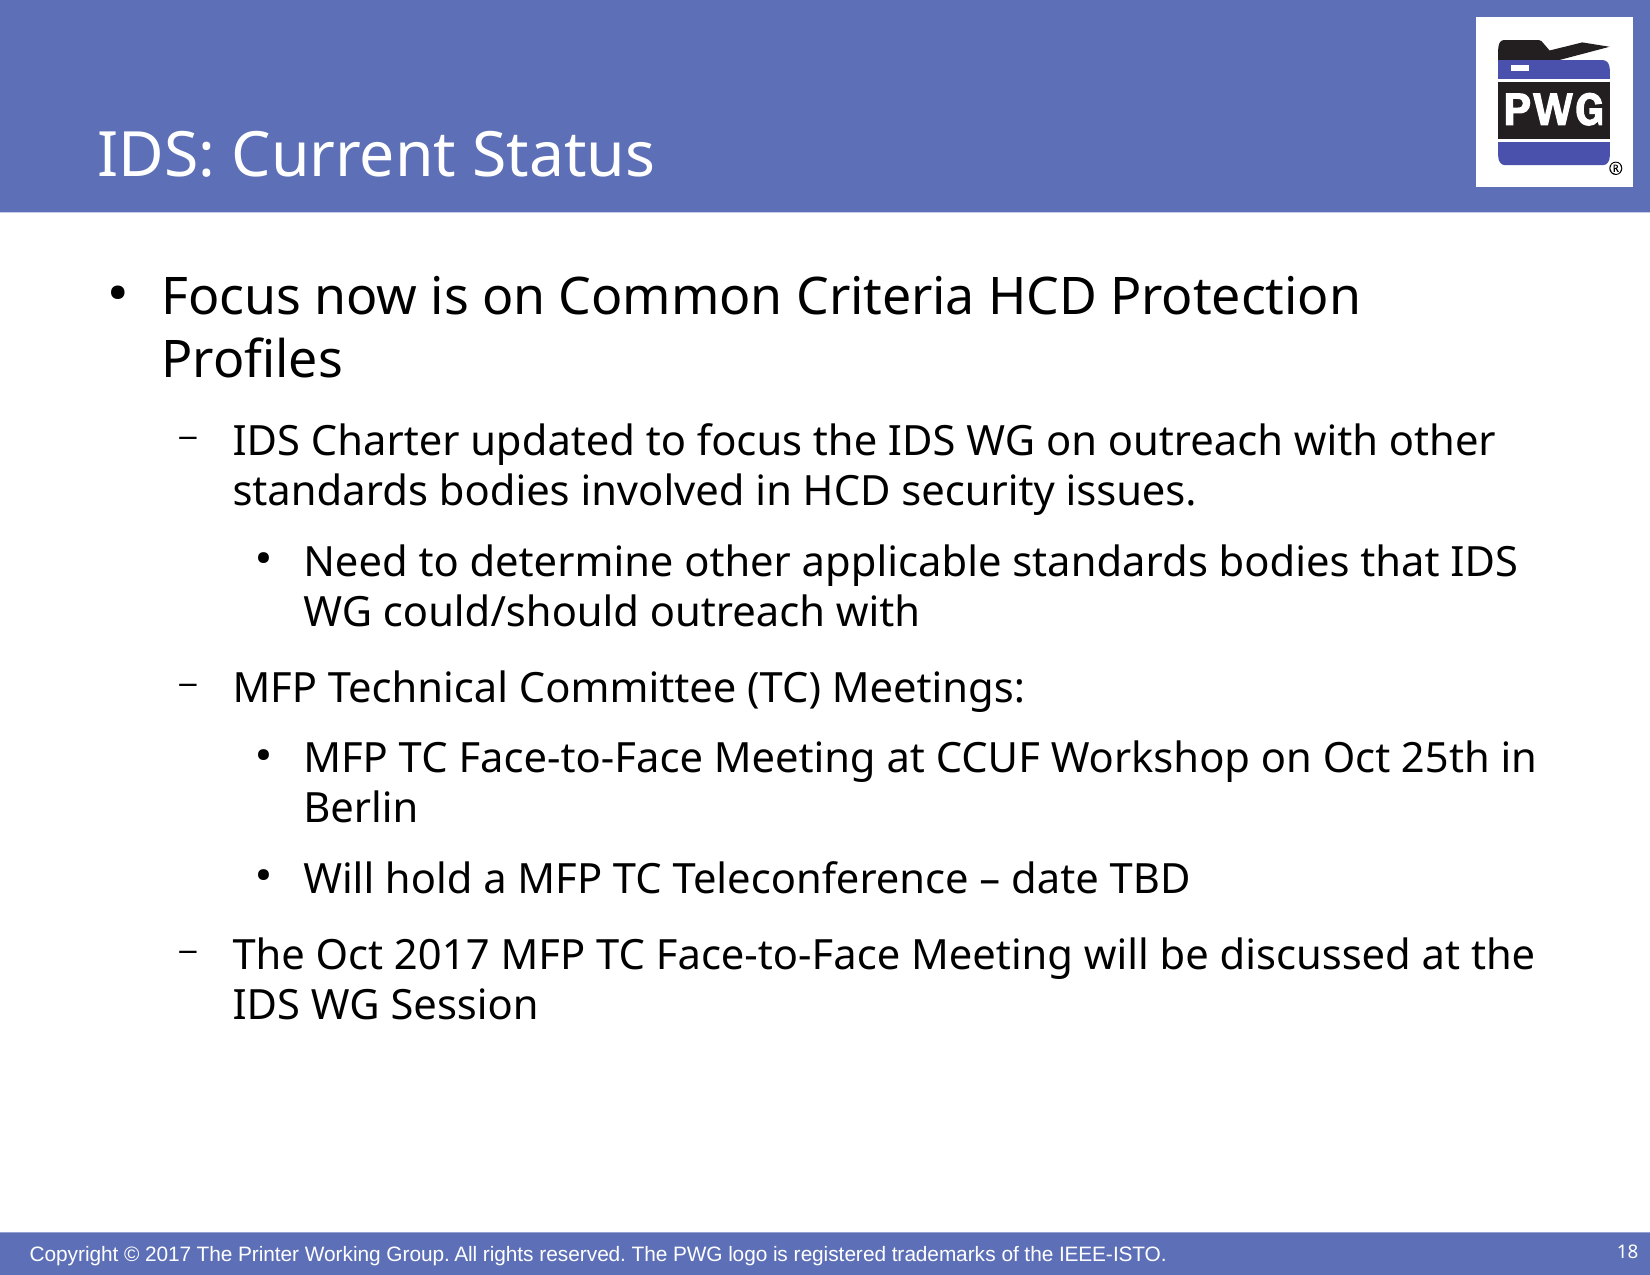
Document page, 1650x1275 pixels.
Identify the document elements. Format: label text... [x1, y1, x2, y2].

list Focus now is on Common Criteria HCD Protection Profiles IDS Charter updated to focus the IDS WG on outreach with other standards bodies involved in HCD security issues. Need to determine other applicable standards bodies that IDS WG could/should outreach with MFP Technical Committee (TC) Meetings: MFP TC Face-to-Face Meeting at CCUF Workshop on Oct 25th in Berlin Will hold a MFP TC Teleconference – date TBD The Oct 2017 MFP TC Face-to-Face Meeting will be discussed at the IDS WG Session [82, 254, 1568, 1233]
title IDS: Current Status [82, 8, 1449, 198]
